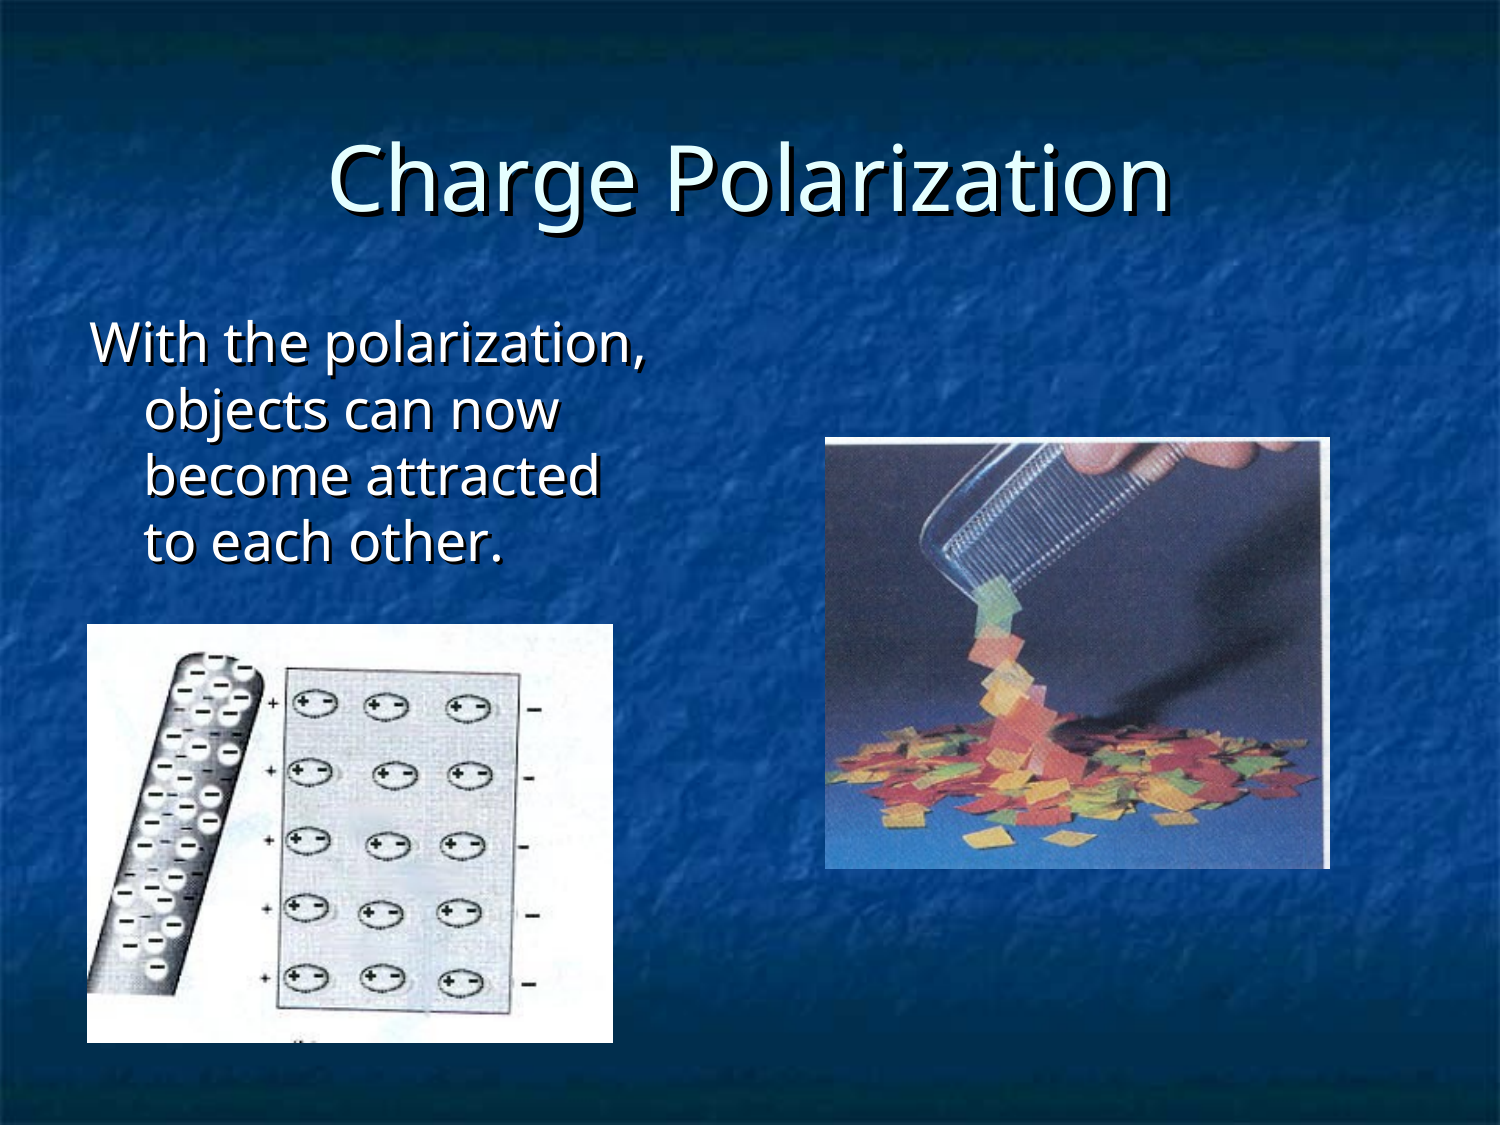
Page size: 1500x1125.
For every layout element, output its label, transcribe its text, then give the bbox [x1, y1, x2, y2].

list With the polarization, objects can now become attracted to each other. [75, 299, 663, 650]
title Charge Polarization [75, 62, 1426, 288]
picture [0, 0, 1500, 1125]
